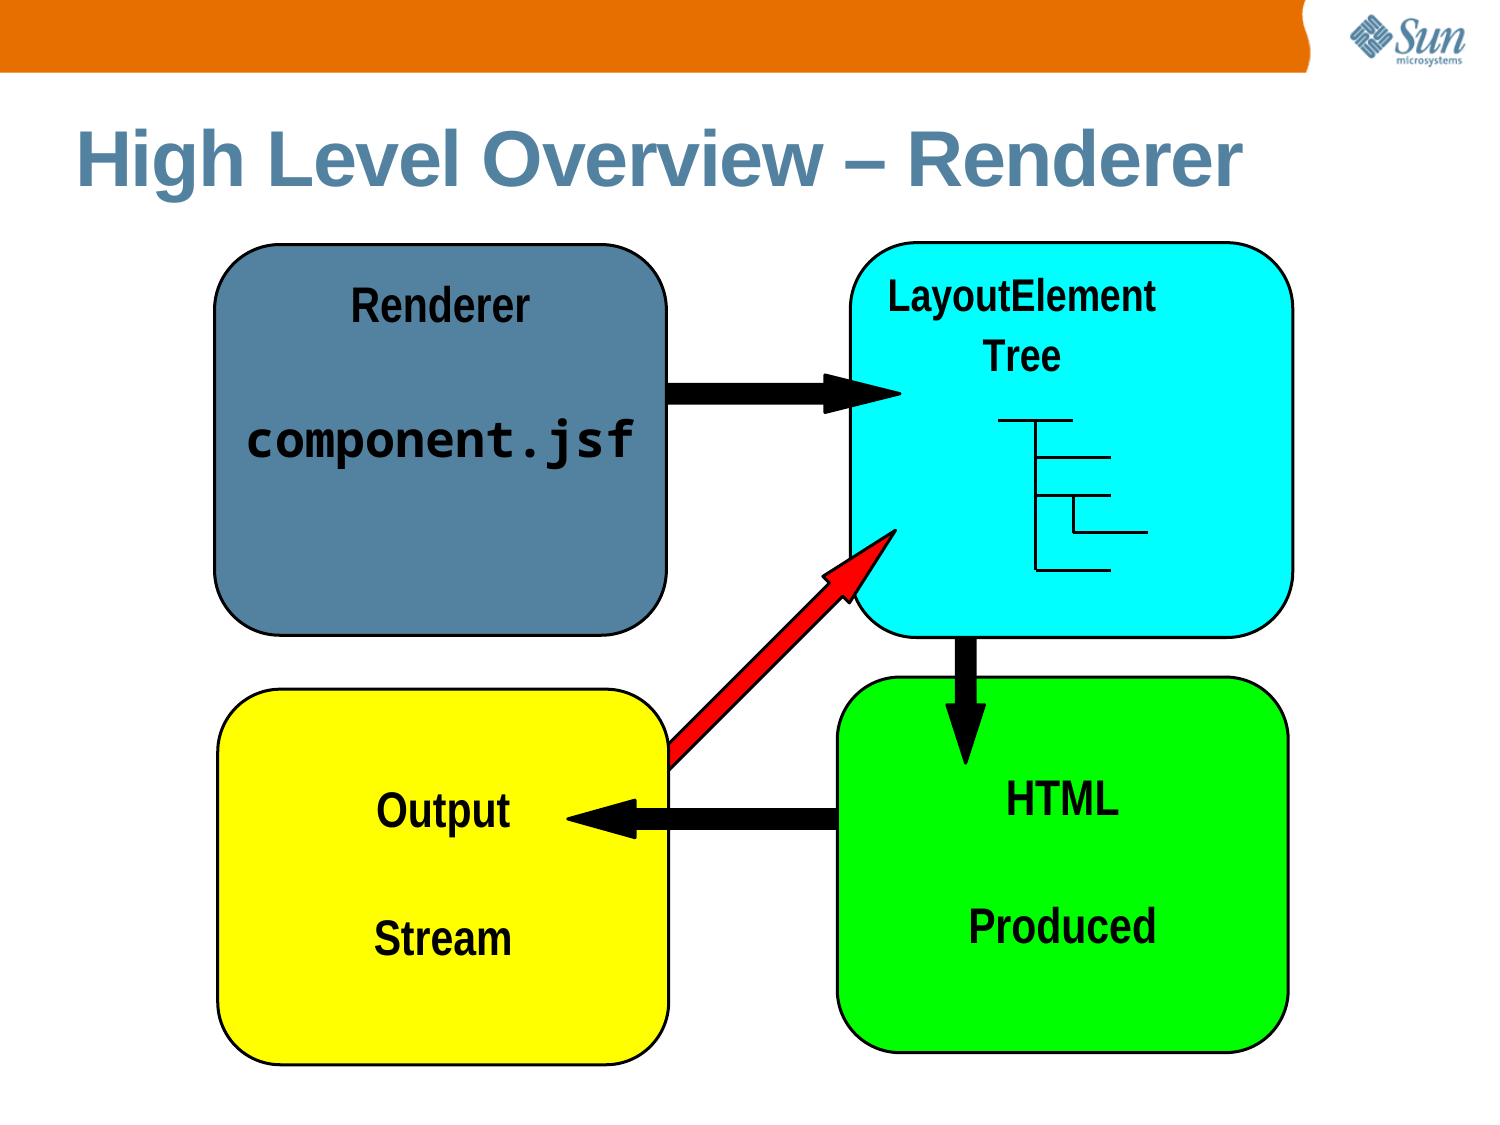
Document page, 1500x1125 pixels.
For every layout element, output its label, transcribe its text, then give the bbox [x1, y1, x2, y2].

text_box LayoutElement Tree [887, 275, 1157, 388]
picture [0, 0, 1500, 75]
title High Level Overview – Renderer [75, 122, 1438, 227]
text_box [667, 242, 1293, 770]
text_box Output Stream [217, 689, 669, 1065]
text_box [567, 800, 837, 838]
text_box HTML Produced [837, 677, 1289, 1053]
text_box Renderer component.jsf [214, 244, 667, 636]
